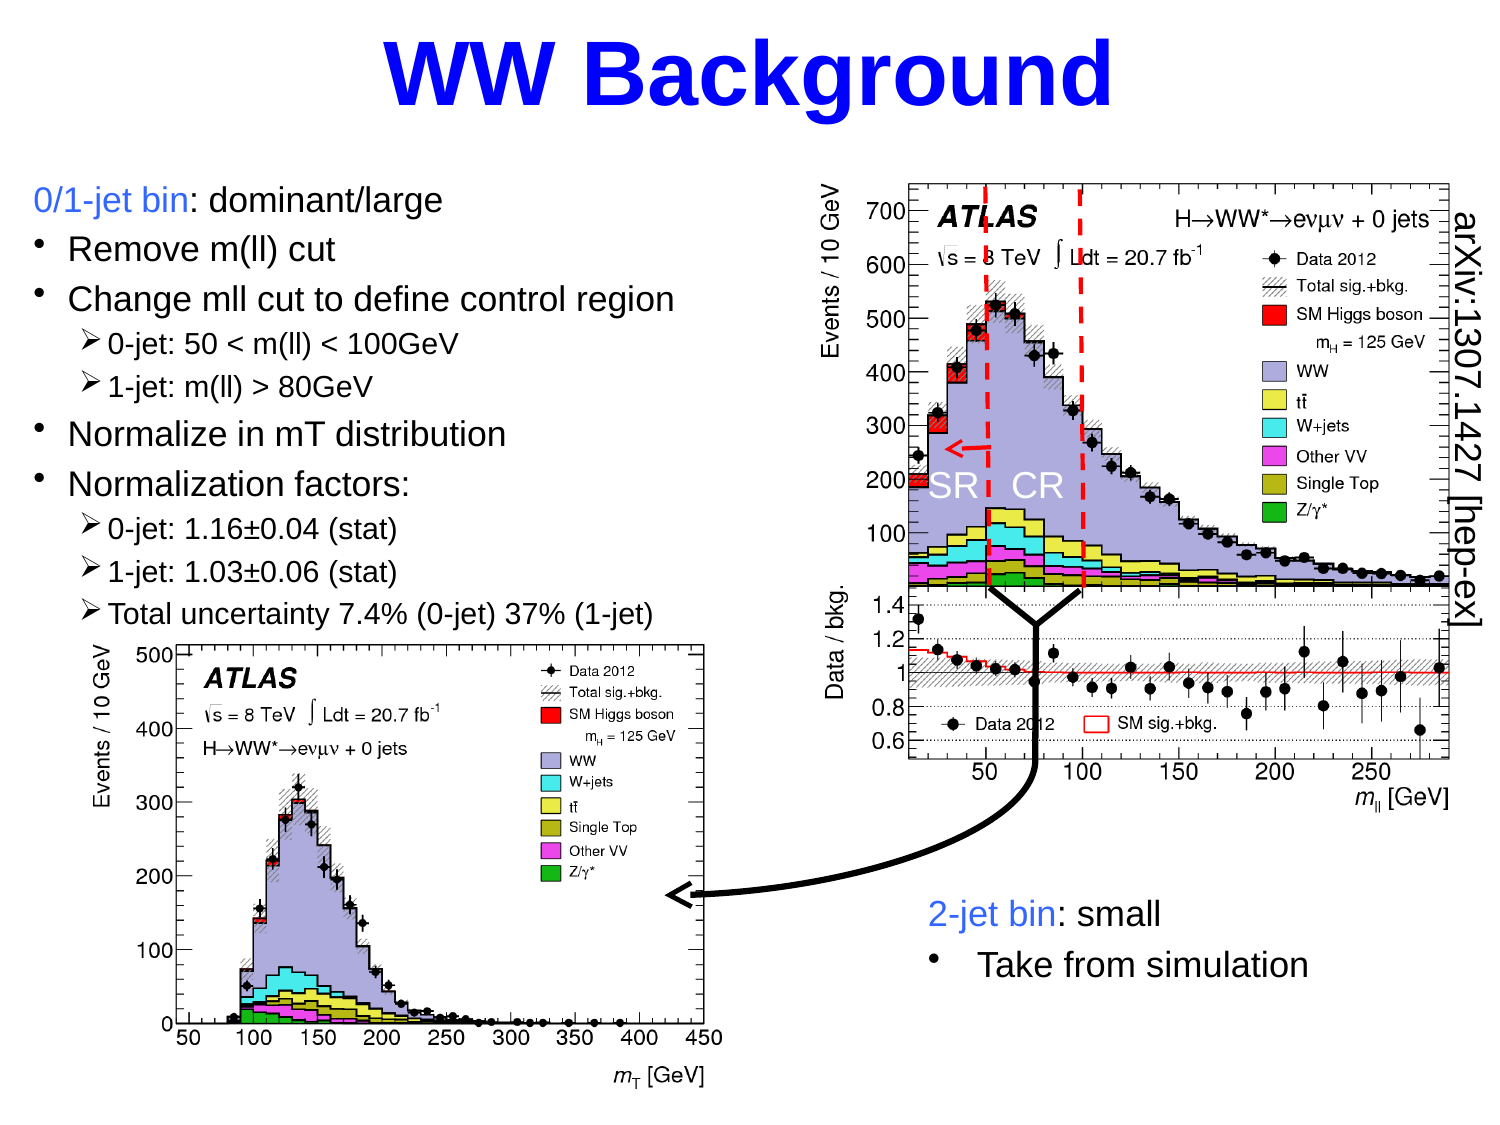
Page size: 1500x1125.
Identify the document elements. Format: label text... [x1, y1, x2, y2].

text_box arXiv:1307.1427 [hep-ex] [1440, 196, 1500, 696]
list 2-jet bin: small Take from simulation [912, 882, 1471, 993]
list 0/1-jet bin: dominant/large Remove m(ll) cut Change mll cut to define control region 0-jet: 50 < m(ll) < 100GeV 1-jet: m(ll) > 80GeV Normalize in mT distribution Normalization factors: 0-jet: 1.16±0.04 (stat) 1-jet: 1.03±0.06 (stat) Total uncertainty 7.4% (0-jet) 37% (1-jet) [18, 169, 832, 642]
picture [69, 642, 737, 1100]
title WW Background [172, 0, 1328, 138]
text_box SR CR [912, 453, 1100, 514]
picture [799, 159, 1483, 816]
